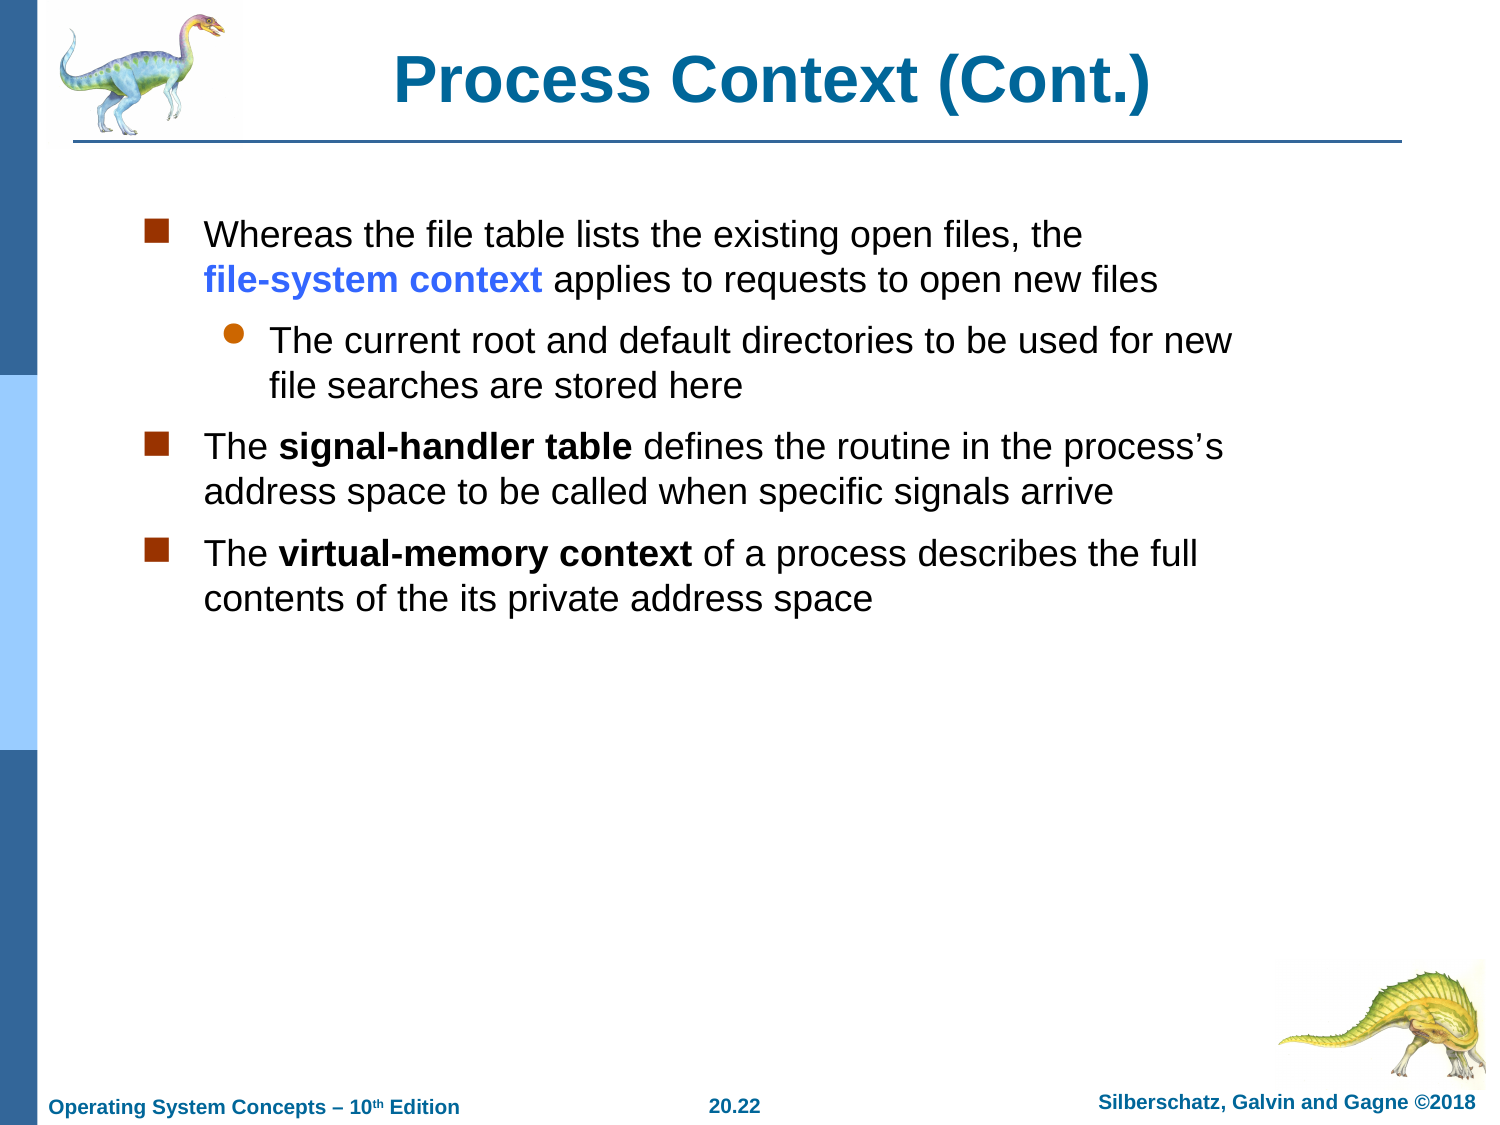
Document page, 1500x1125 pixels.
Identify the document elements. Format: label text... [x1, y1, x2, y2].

title Process Context (Cont.) [121, 28, 1425, 124]
picture [46, 0, 243, 149]
picture [1415, 1094, 1423, 1099]
list Whereas the file table lists the existing open files, the file-system context applies to requests to open new files The current root and default directories to be used for new file searches are stored here The signal-handler table defines the routine in the process’s address space to be called when specific signals arrive The virtual-memory context of a process describes the full contents of the its private address space [132, 202, 1258, 946]
picture [1275, 959, 1486, 1090]
